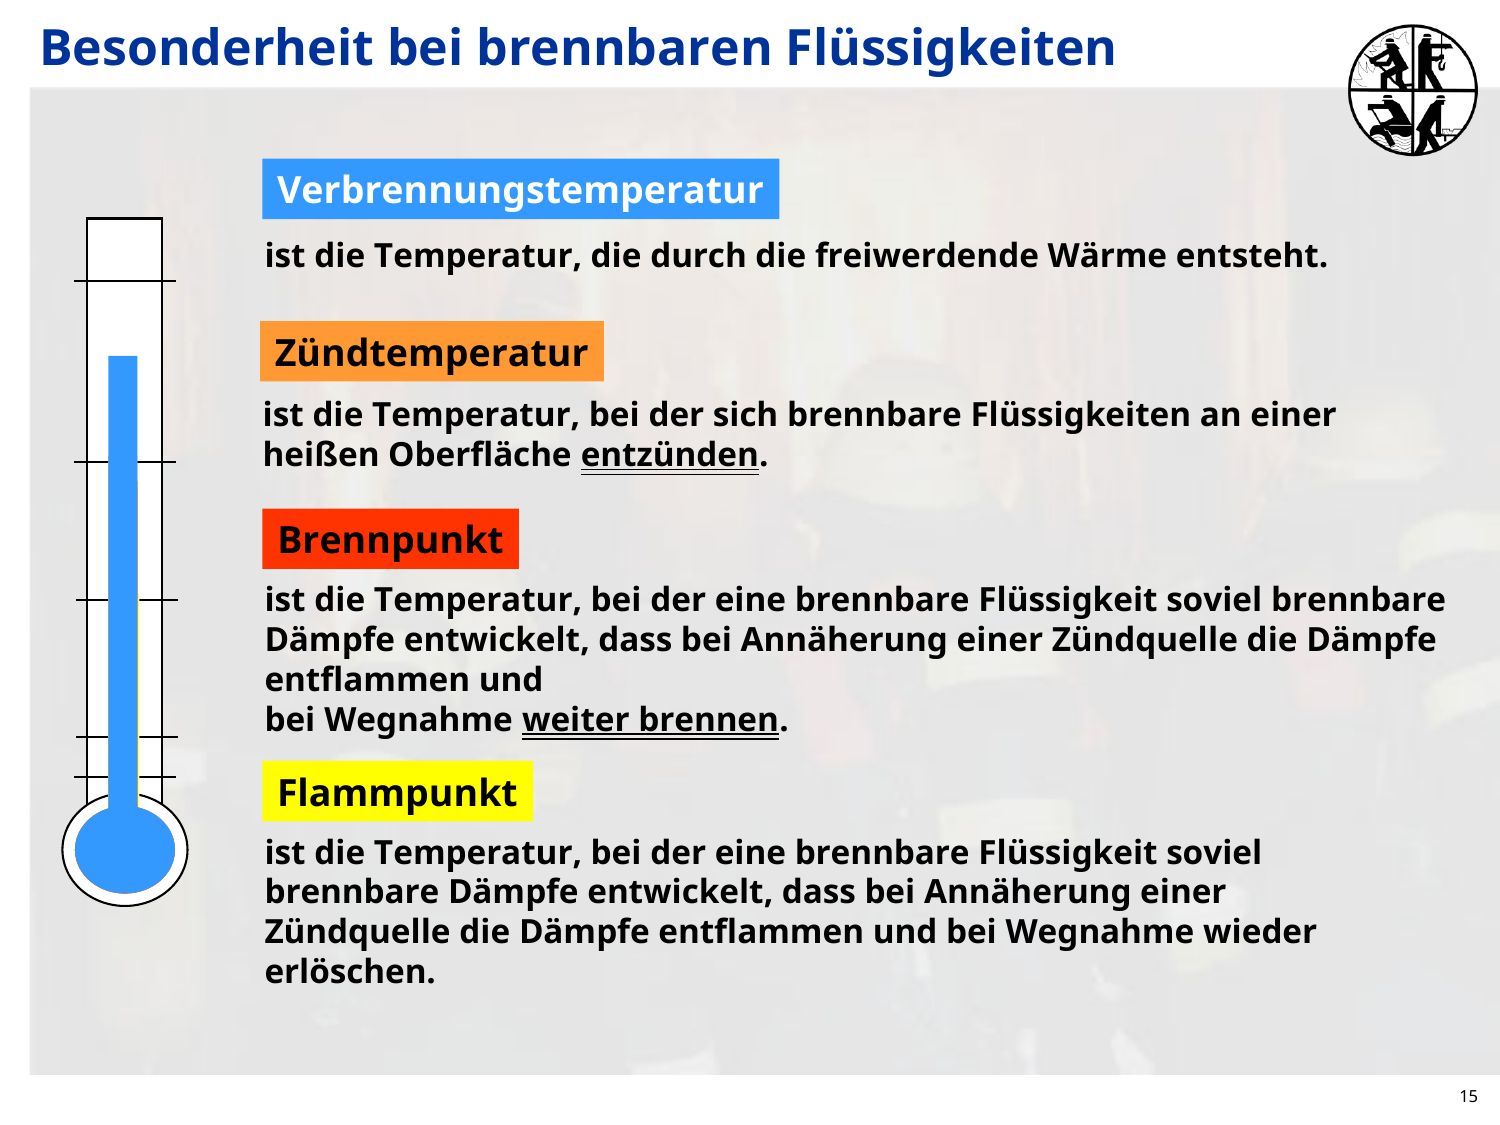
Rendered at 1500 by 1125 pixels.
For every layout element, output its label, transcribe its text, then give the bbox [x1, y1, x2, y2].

title Besonderheit bei brennbaren Flüssigkeiten [39, 15, 1329, 78]
text_box ist die Temperatur, bei der sich brennbare Flüssigkeiten an einer heißen Oberfläche entzünden. [247, 385, 1398, 482]
text_box Verbrennungstemperatur [262, 158, 780, 220]
text_box ist die Temperatur, bei der eine brennbare Flüssigkeit soviel brennbare Dämpfe entwickelt, dass bei Annäherung einer Zündquelle die Dämpfe entflammen und bei Wegnahme wieder erlöschen. [249, 823, 1432, 999]
text_box <Foliennummer> [1180, 1078, 1494, 1118]
text_box [62, 282, 188, 906]
picture [31, 20, 1500, 1075]
text_box ist die Temperatur, bei der eine brennbare Flüssigkeit soviel brennbare Dämpfe entwickelt, dass bei Annäherung einer Zündquelle die Dämpfe entflammen und bei Wegnahme weiter brennen. [249, 570, 1479, 746]
text_box Zündtemperatur [260, 321, 604, 382]
text_box Flammpunkt [262, 760, 534, 822]
text_box Brennpunkt [262, 508, 519, 569]
text_box ist die Temperatur, die durch die freiwerdende Wärme entsteht. [249, 226, 1500, 282]
text_box [87, 218, 163, 280]
